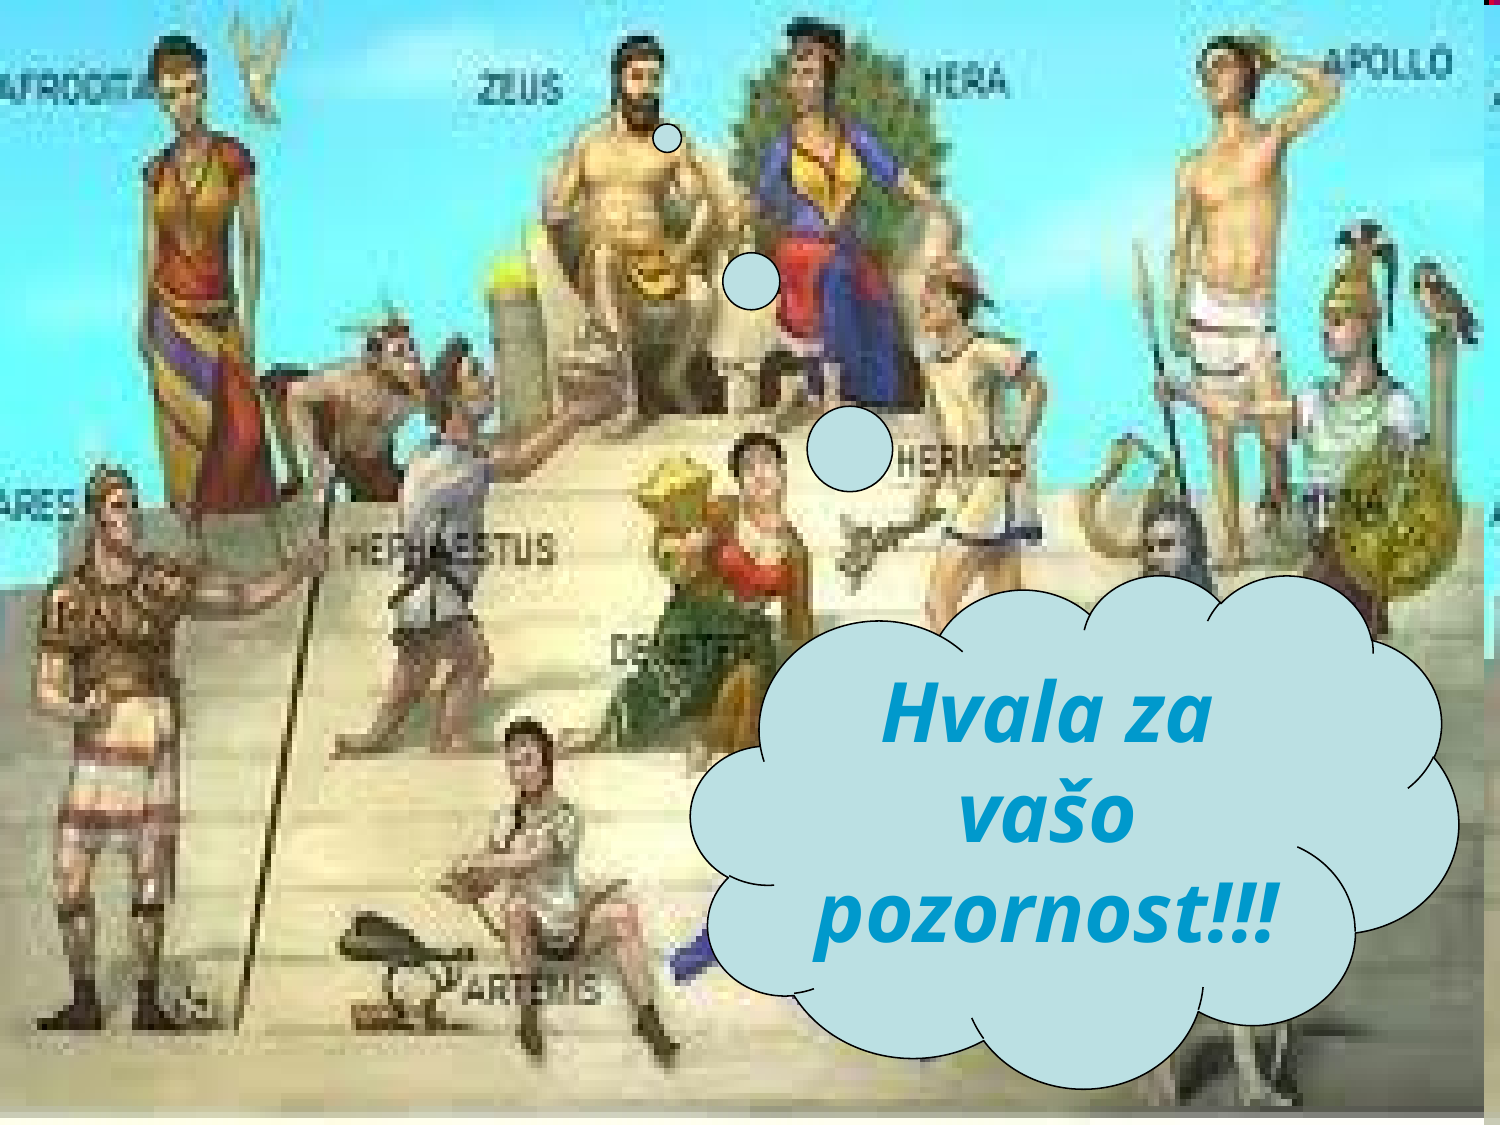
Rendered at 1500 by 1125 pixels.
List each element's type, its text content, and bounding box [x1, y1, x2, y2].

picture [0, 0, 1500, 1125]
text_box Hvala za vašo pozornost!!! [807, 406, 893, 492]
text_box Hvala za vašo pozornost!!! [690, 575, 1459, 1090]
text_box Hvala za vašo pozornost!!! [652, 123, 682, 153]
text_box Hvala za vašo pozornost!!! [722, 252, 780, 310]
